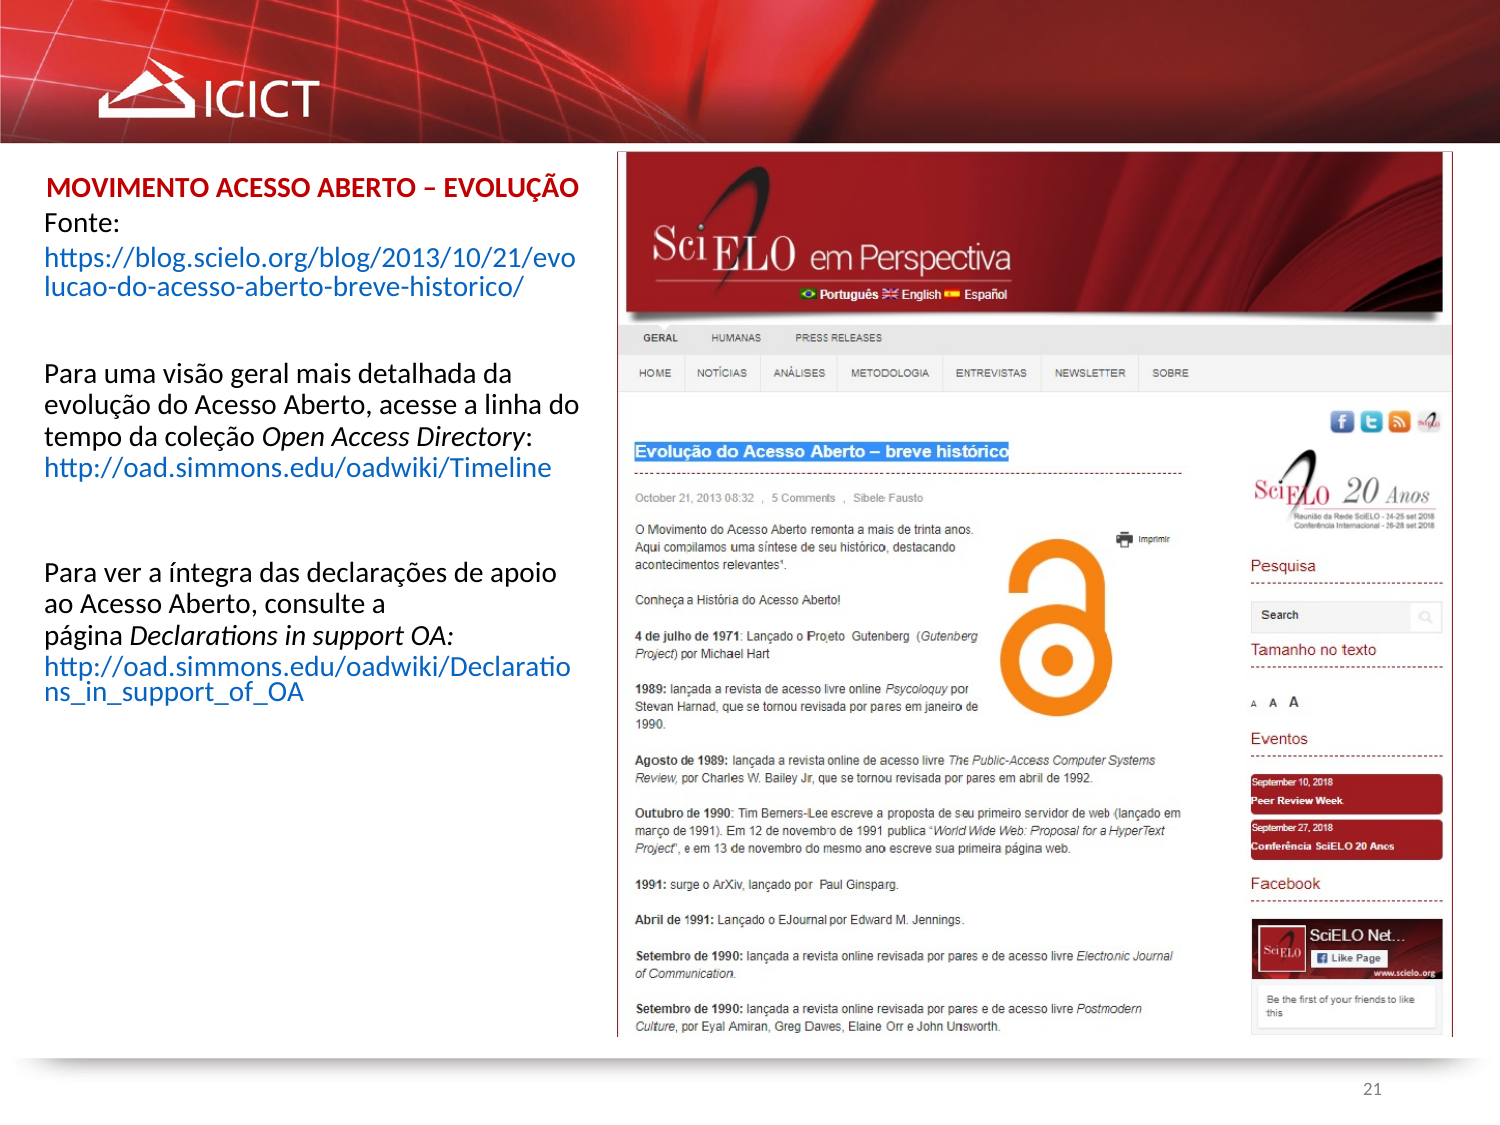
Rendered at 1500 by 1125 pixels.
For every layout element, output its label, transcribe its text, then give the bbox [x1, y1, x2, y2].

picture [0, 0, 1500, 1125]
text_box MOVIMENTO ACESSO ABERTO – EVOLUÇÃO Fonte: https://blog.scielo.org/blog/2013/10/21/evolucao-do-acesso-aberto-breve-historico/ Para uma visão geral mais detalhada da evolução do Acesso Aberto, acesse a linha do tempo da coleção Open Access Directory: http://oad.simmons.edu/oadwiki/Timeline Para ver a íntegra das declarações de apoio ao Acesso Aberto, consulte a página Declarations in support OA: http://oad.simmons.edu/oadwiki/Declarations_in_support_of_OA [29, 160, 597, 818]
text_box <número> [1059, 1057, 1397, 1118]
